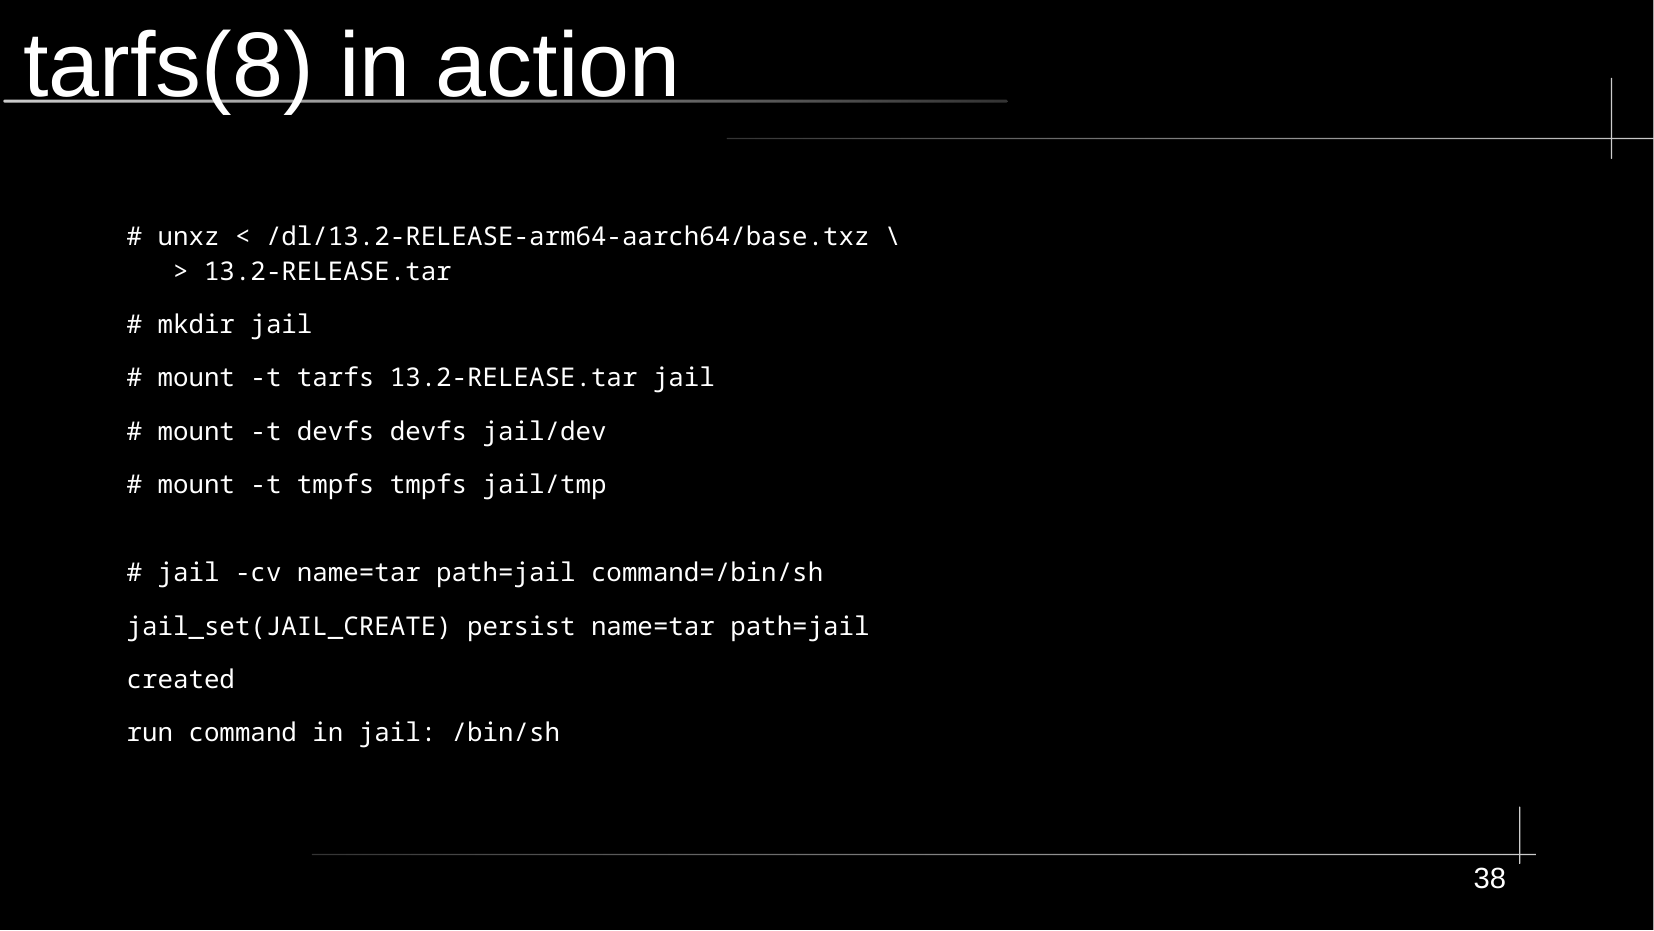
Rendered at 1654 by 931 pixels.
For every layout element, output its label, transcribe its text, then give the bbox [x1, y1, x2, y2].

title tarfs(8) in action [23, 11, 1589, 119]
list # unxz < /dl/13.2-RELEASE-arm64-aarch64/base.txz \ > 13.2-RELEASE.tar # mkdir jail # mount -t tarfs 13.2-RELEASE.tar jail # mount -t devfs devfs jail/dev # mount -t tmpfs tmpfs jail/tmp # jail -cv name=tar path=jail command=/bin/sh jail_set(JAIL_CREATE) persist name=tar path=jail created run command in jail: /bin/sh [82, 217, 1571, 758]
